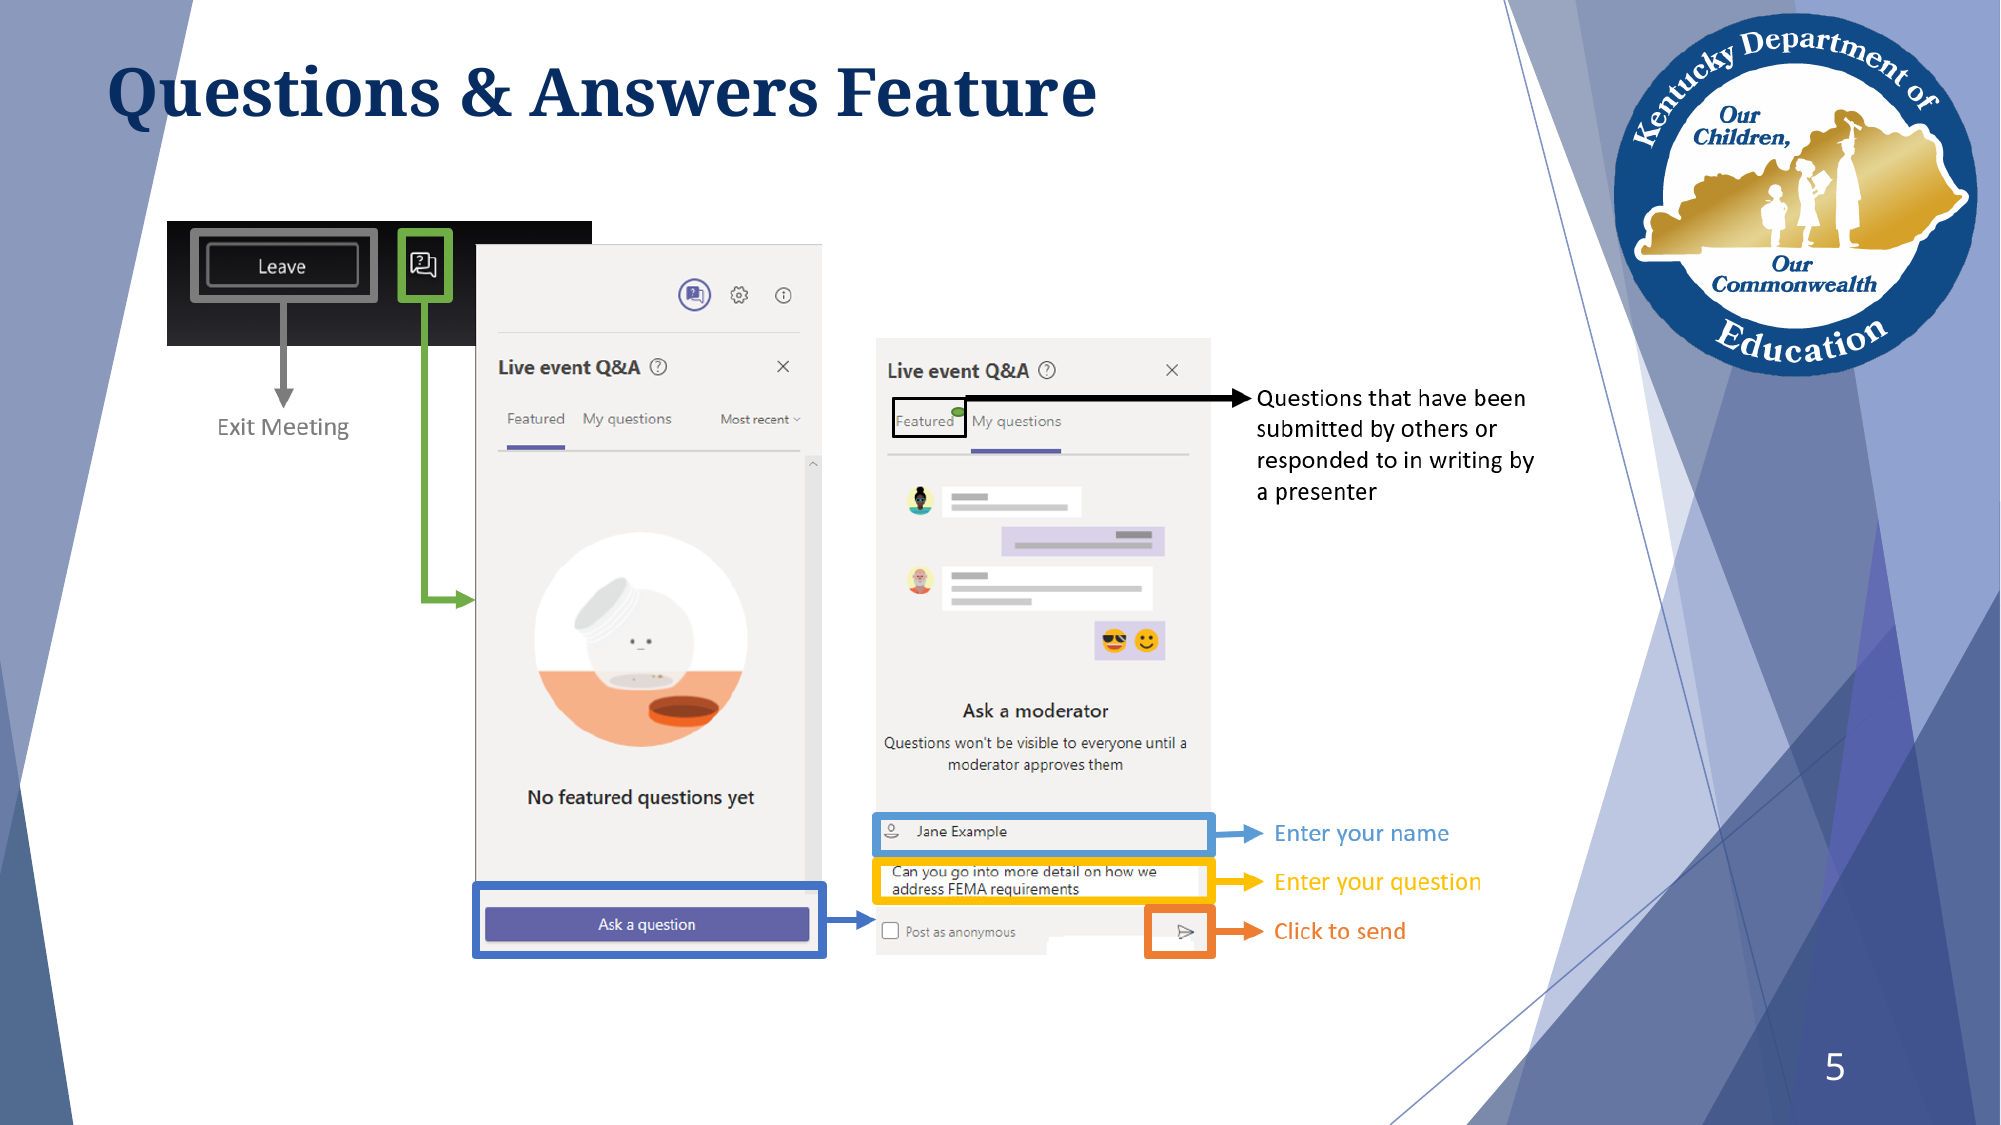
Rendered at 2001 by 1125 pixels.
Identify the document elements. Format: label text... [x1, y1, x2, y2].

title Questions & Answers Feature [167, 110, 1539, 216]
picture [161, 216, 1539, 979]
text_box [1809, 1035, 1922, 1096]
